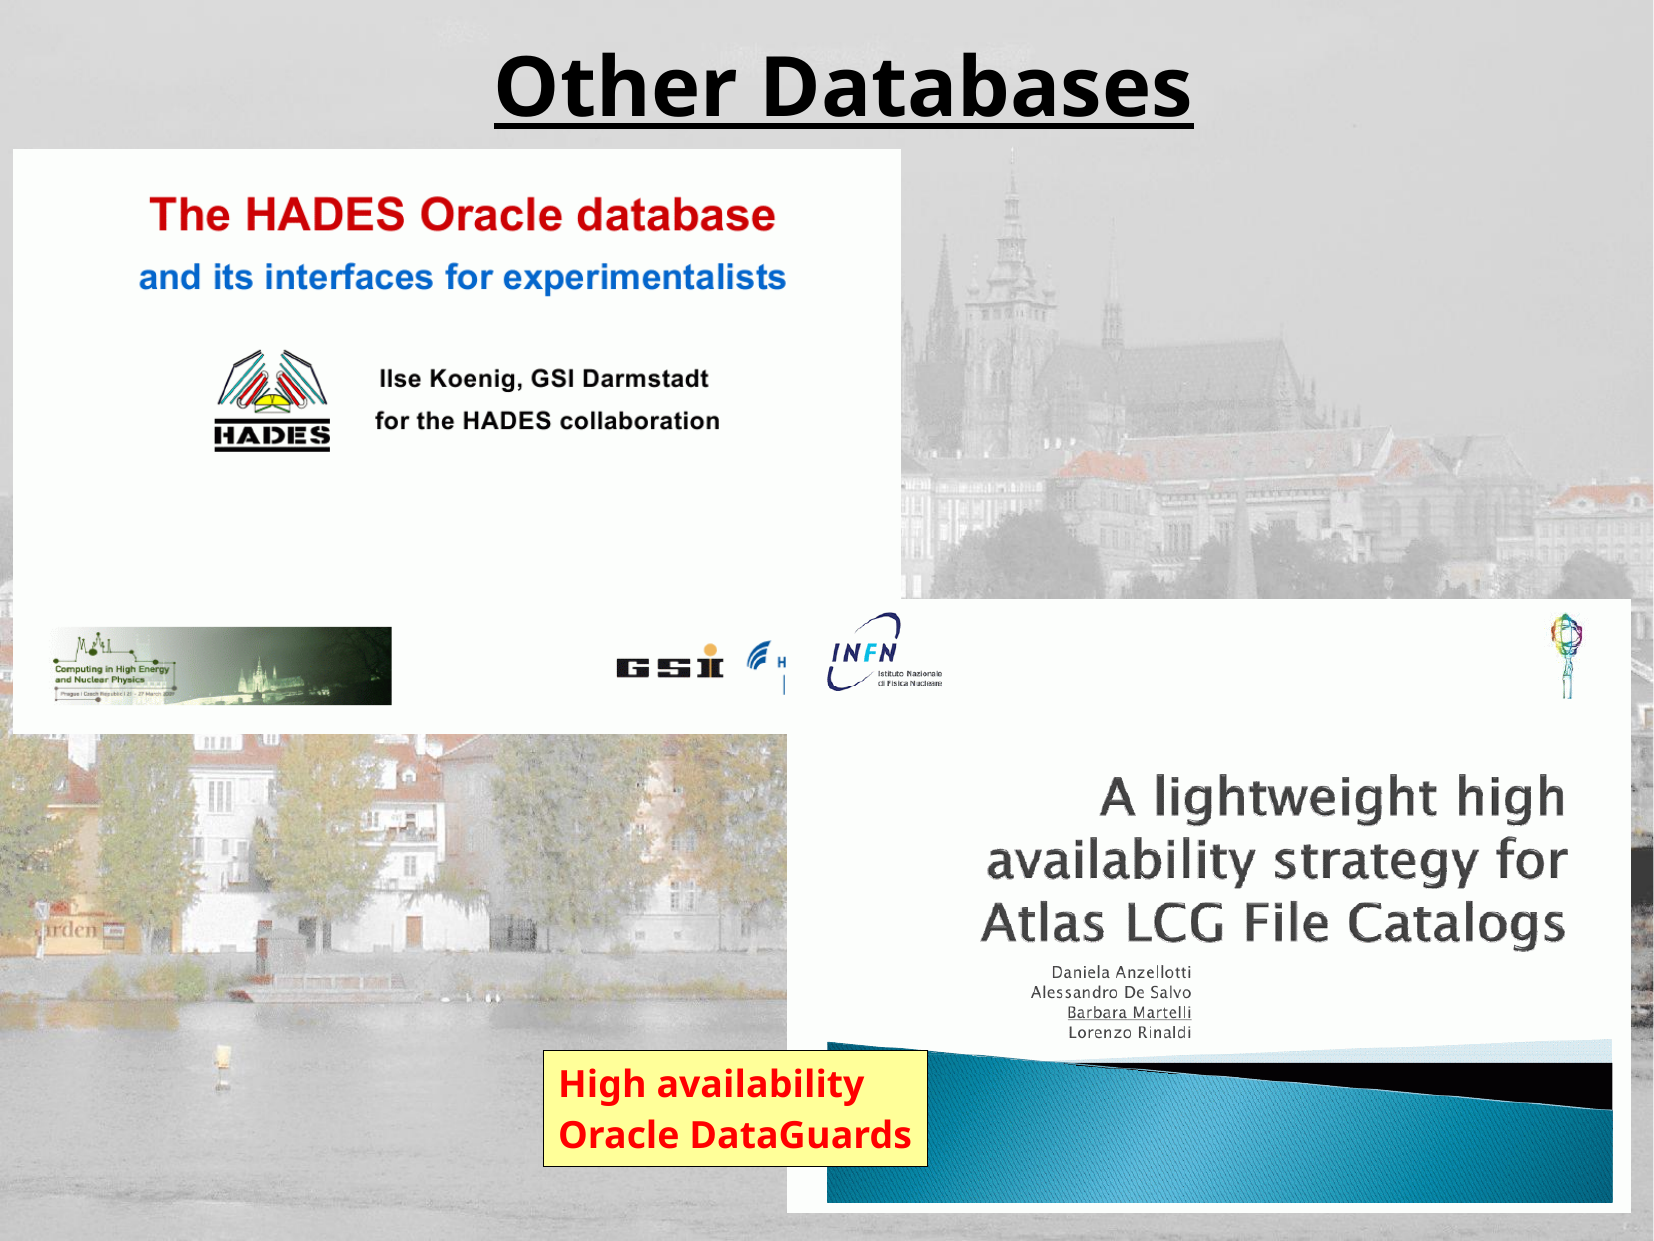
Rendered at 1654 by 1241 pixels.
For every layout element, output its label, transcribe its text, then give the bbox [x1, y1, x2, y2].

title Other Databases [149, 0, 1538, 168]
text_box High availability Oracle DataGuards [543, 1050, 901, 1141]
picture [0, 0, 1654, 1241]
